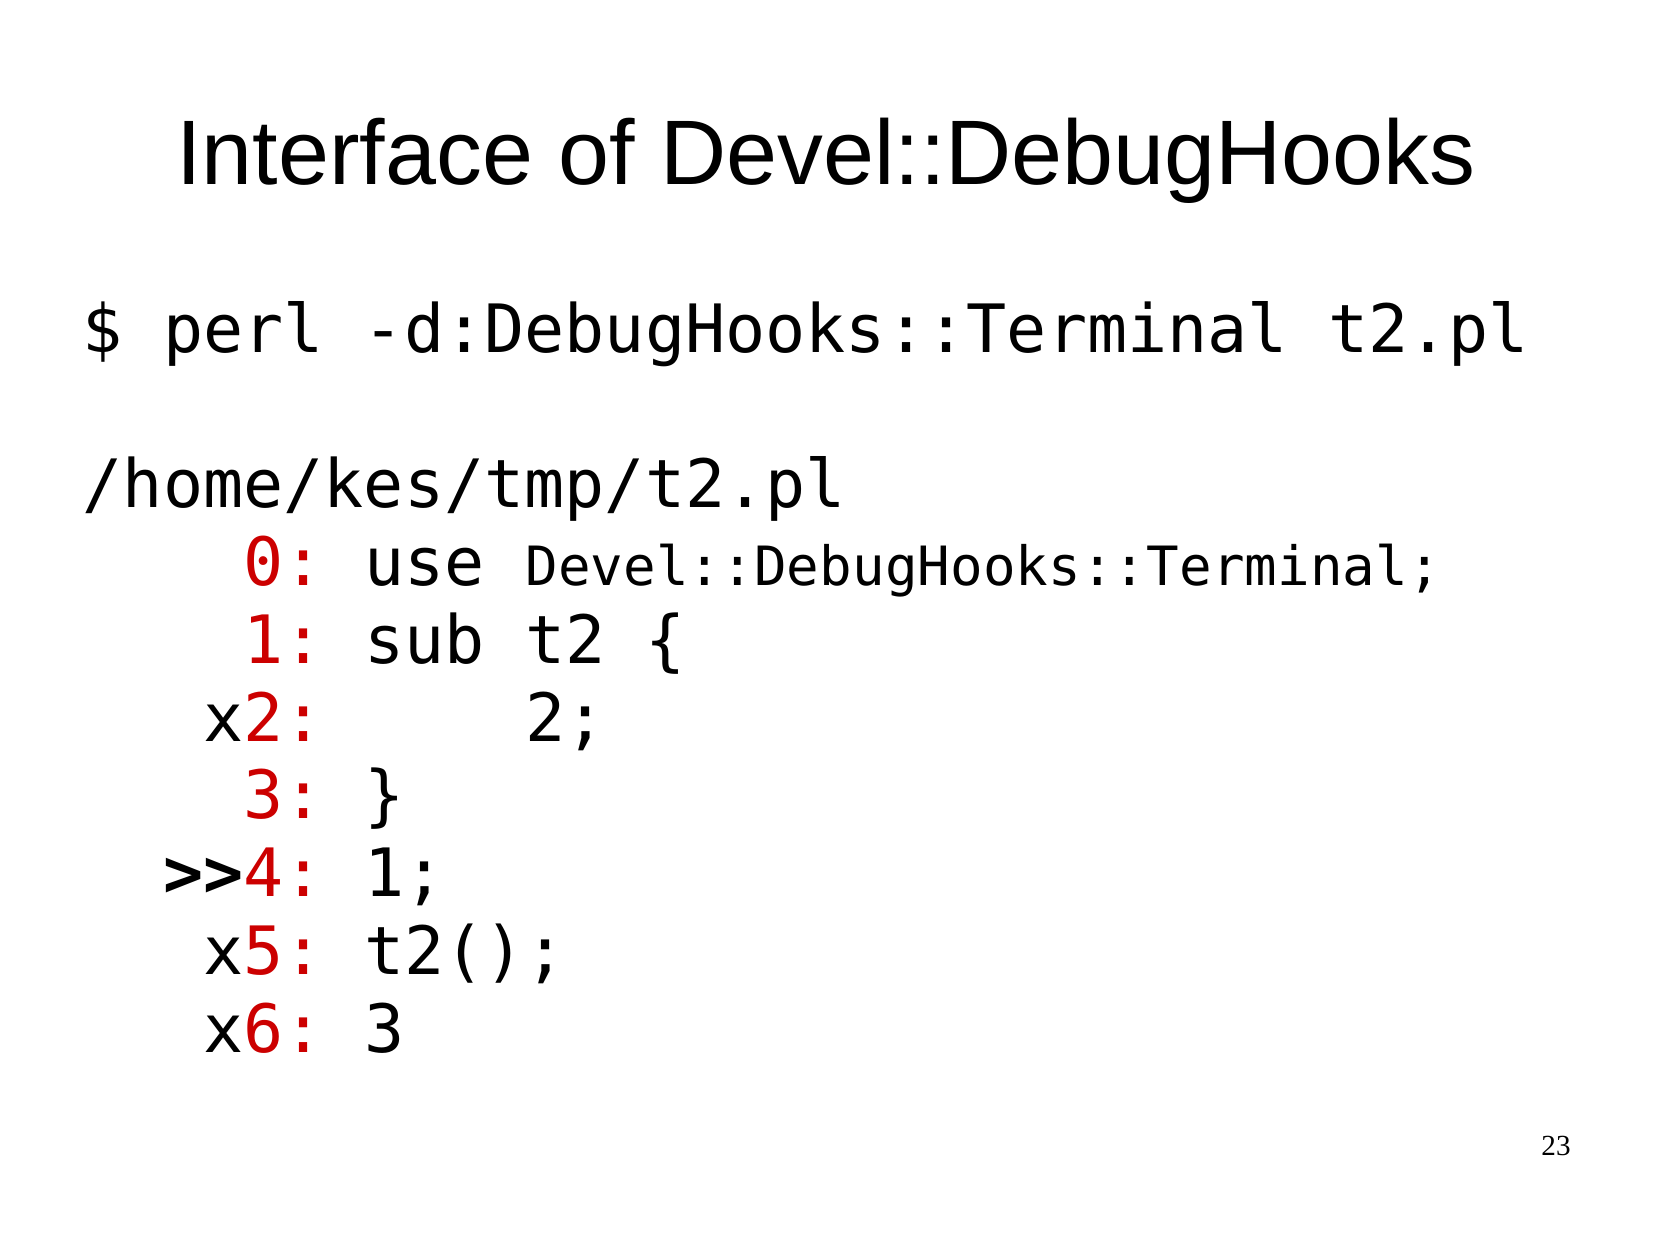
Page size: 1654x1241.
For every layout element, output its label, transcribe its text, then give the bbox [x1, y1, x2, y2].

subtitle $ perl -d:DebugHooks::Terminal t2.pl /home/kes/tmp/t2.pl 0: use Devel::DebugHooks::Terminal; 1: sub t2 { x2: 2; 3: } >>4: 1; x5: t2(); x6: 3 [82, 290, 1571, 1158]
title Interface of Devel::DebugHooks [82, 49, 1571, 257]
